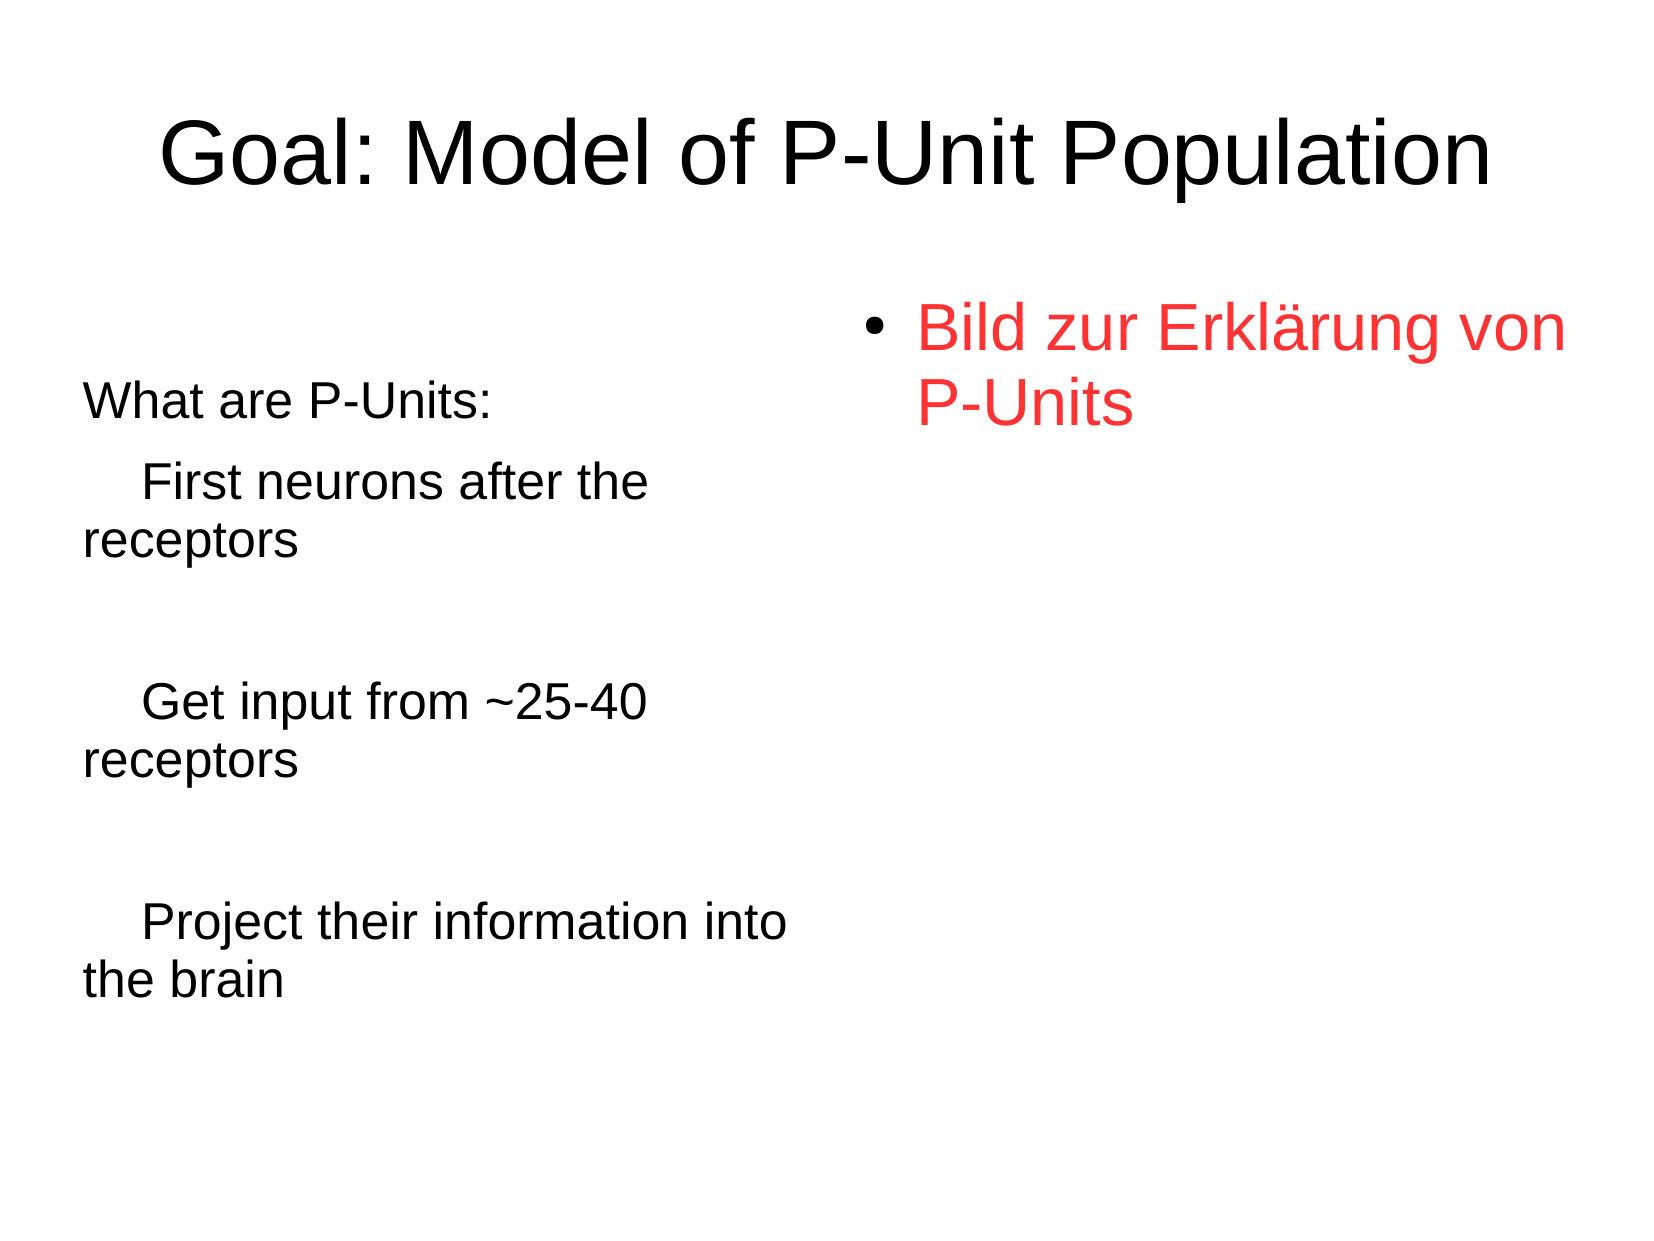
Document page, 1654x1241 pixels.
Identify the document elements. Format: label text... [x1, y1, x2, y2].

list What are P-Units: First neurons after the receptors Get input from ~25-40 receptors Project their information into the brain [82, 290, 809, 1010]
title Goal: Model of P-Unit Population [82, 49, 1571, 257]
list Bild zur Erklärung von P-Units [845, 290, 1572, 1010]
